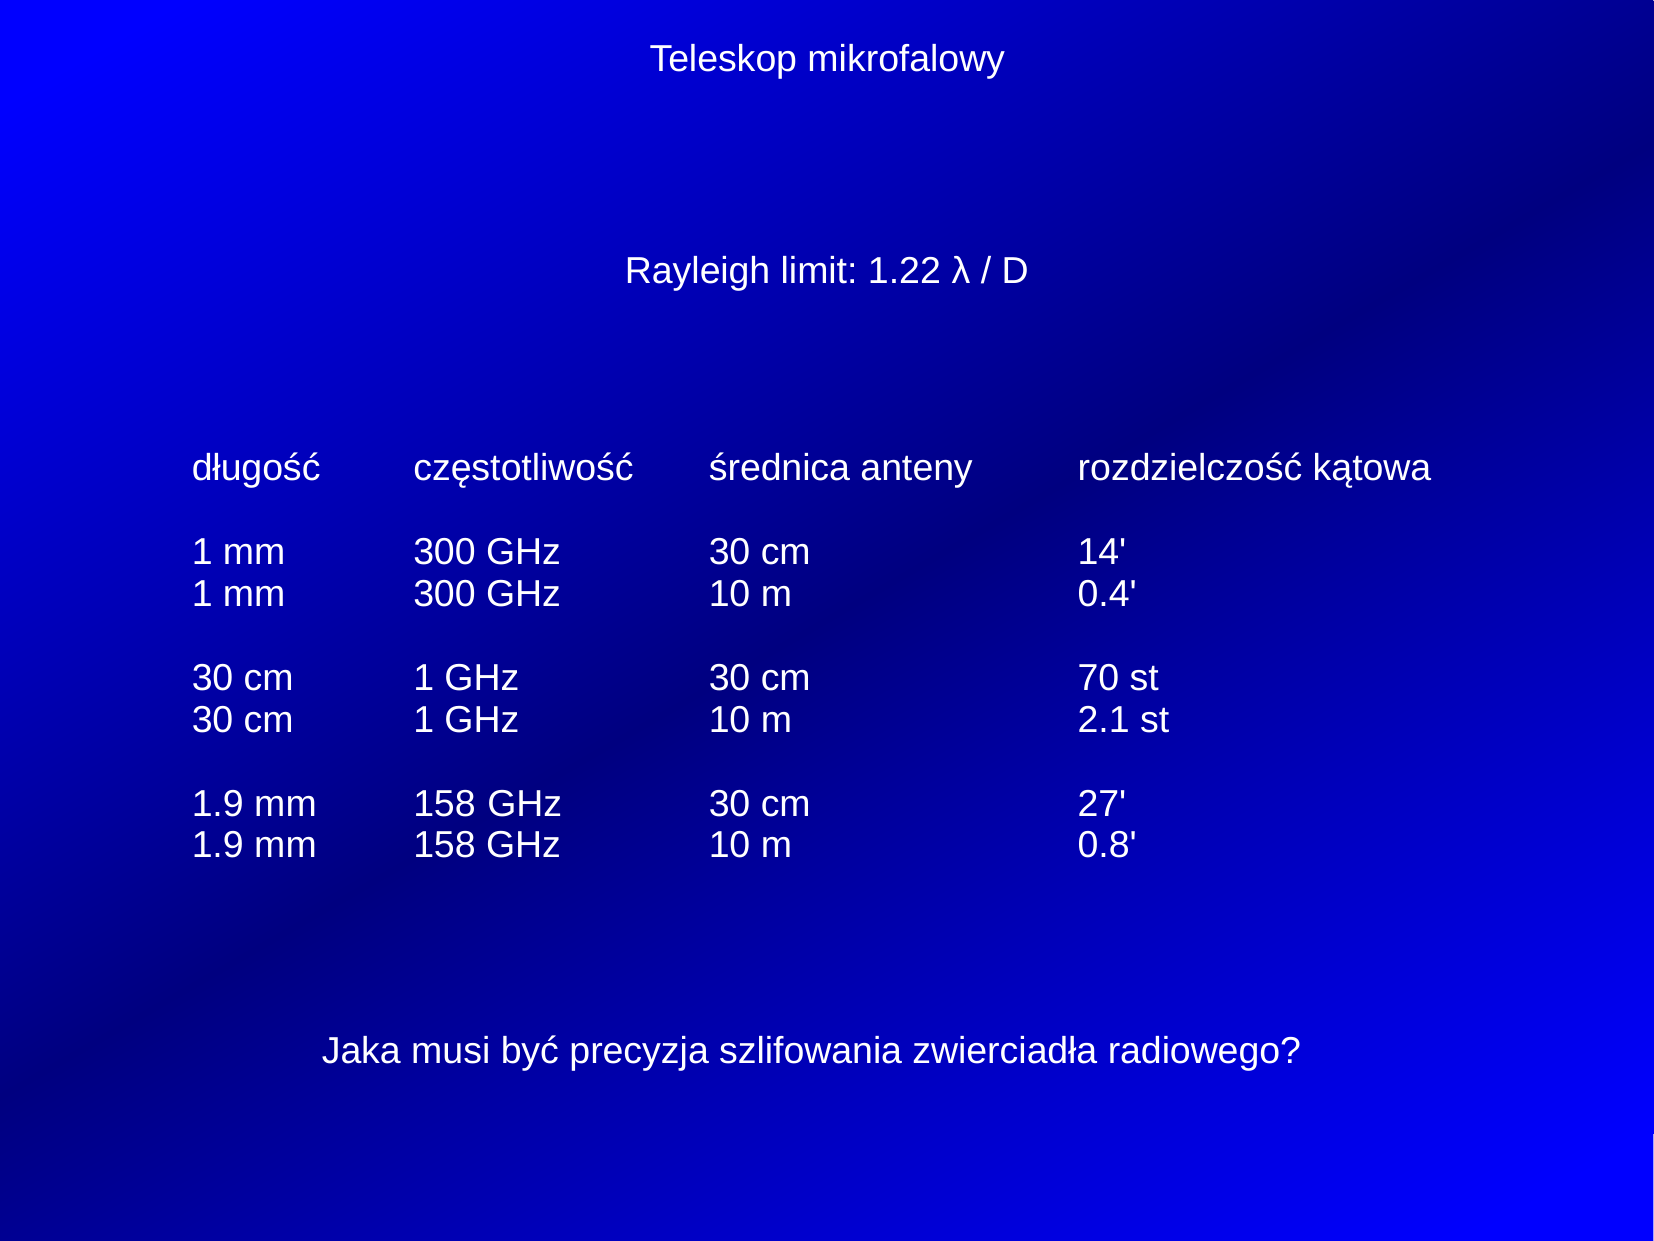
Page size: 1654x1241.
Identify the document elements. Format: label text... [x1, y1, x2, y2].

text_box Jaka musi być precyzja szlifowania zwierciadła radiowego? [307, 1021, 1316, 1079]
text_box Teleskop mikrofalowy [634, 29, 1020, 87]
text_box długość częstotliwość średnica anteny rozdzielczość kątowa 1 mm 300 GHz 30 cm 14' 1 mm 300 GHz 10 m 0.4' 30 cm 1 GHz 30 cm 70 st 30 cm 1 GHz 10 m 2.1 st 1.9 mm 158 GHz 30 cm 27' 1.9 mm 158 GHz 10 m 0.8' [177, 438, 1447, 874]
text_box Rayleigh limit: 1.22 λ / D [610, 242, 1044, 299]
